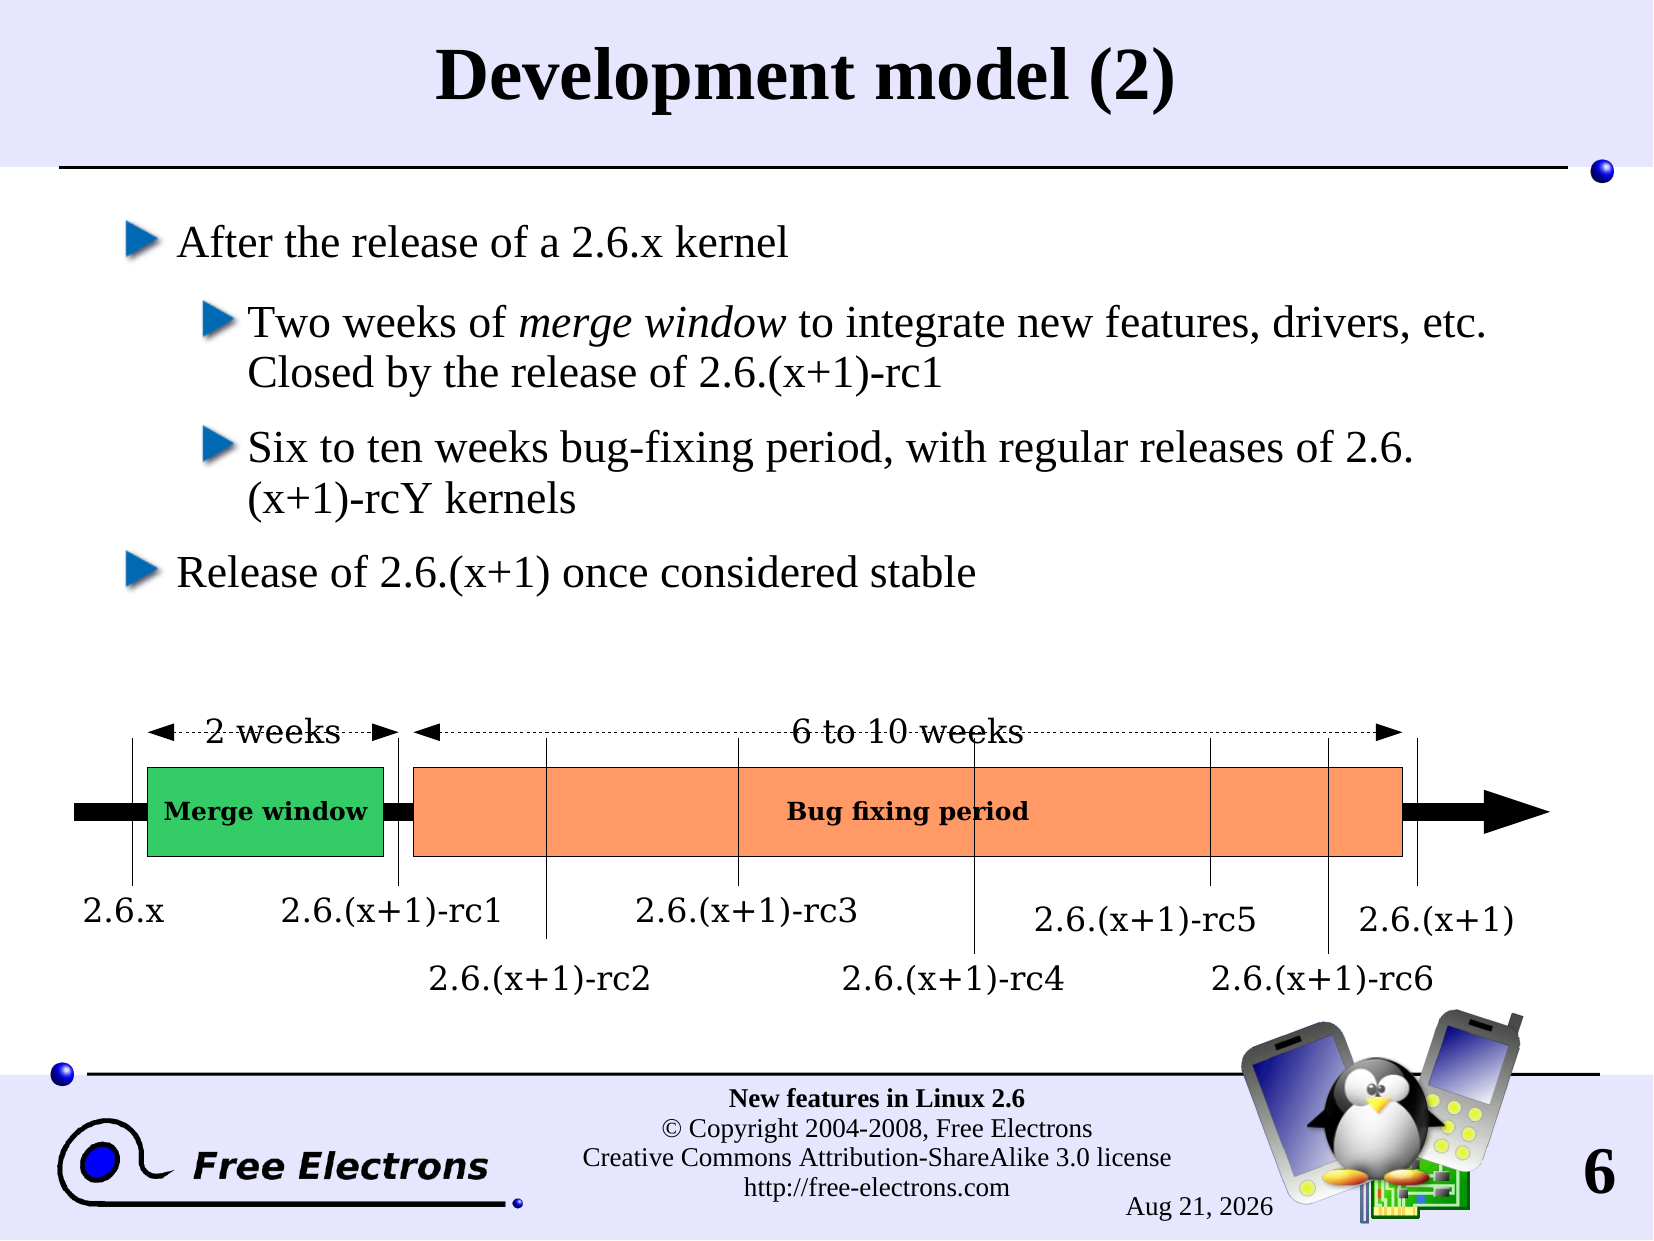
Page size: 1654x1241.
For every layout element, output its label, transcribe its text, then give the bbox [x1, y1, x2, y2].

picture [50, 1107, 527, 1216]
text_box 2.6.x [82, 891, 186, 930]
text_box 2.6.(x+1)-rc5 [1033, 900, 1270, 939]
text_box Bug fixing period [413, 767, 546, 857]
text_box 2.6.(x+1)-rc6 [1210, 959, 1447, 999]
text_box 2.6.(x+1) [1358, 900, 1521, 939]
text_box Bug fixing period [1211, 767, 1328, 857]
text_box 2.6.(x+1)-rc1 [280, 891, 517, 930]
text_box Merge window [147, 767, 384, 857]
text_box 2.6.(x+1)-rc4 [841, 959, 1078, 999]
text_box Bug fixing period [1329, 767, 1403, 857]
picture [1225, 984, 1538, 1241]
text_box Bug fixing period [975, 767, 1210, 857]
text_box Bug fixing period [547, 767, 738, 857]
text_box 2.6.(x+1)-rc2 [428, 959, 665, 999]
list After the release of a 2.6.x kernel Two weeks of merge window to integrate new features, drivers, etc. Closed by the release of 2.6.(x+1)-rc1 Six to ten weeks bug-fixing period, with regular releases of 2.6.(x+1)-rcY kernels Release of 2.6.(x+1) once considered stable [105, 216, 1518, 751]
title Development model (2) [60, 25, 1551, 124]
text_box 2.6.(x+1)-rc3 [634, 891, 872, 930]
text_box Bug fixing period [739, 767, 974, 857]
